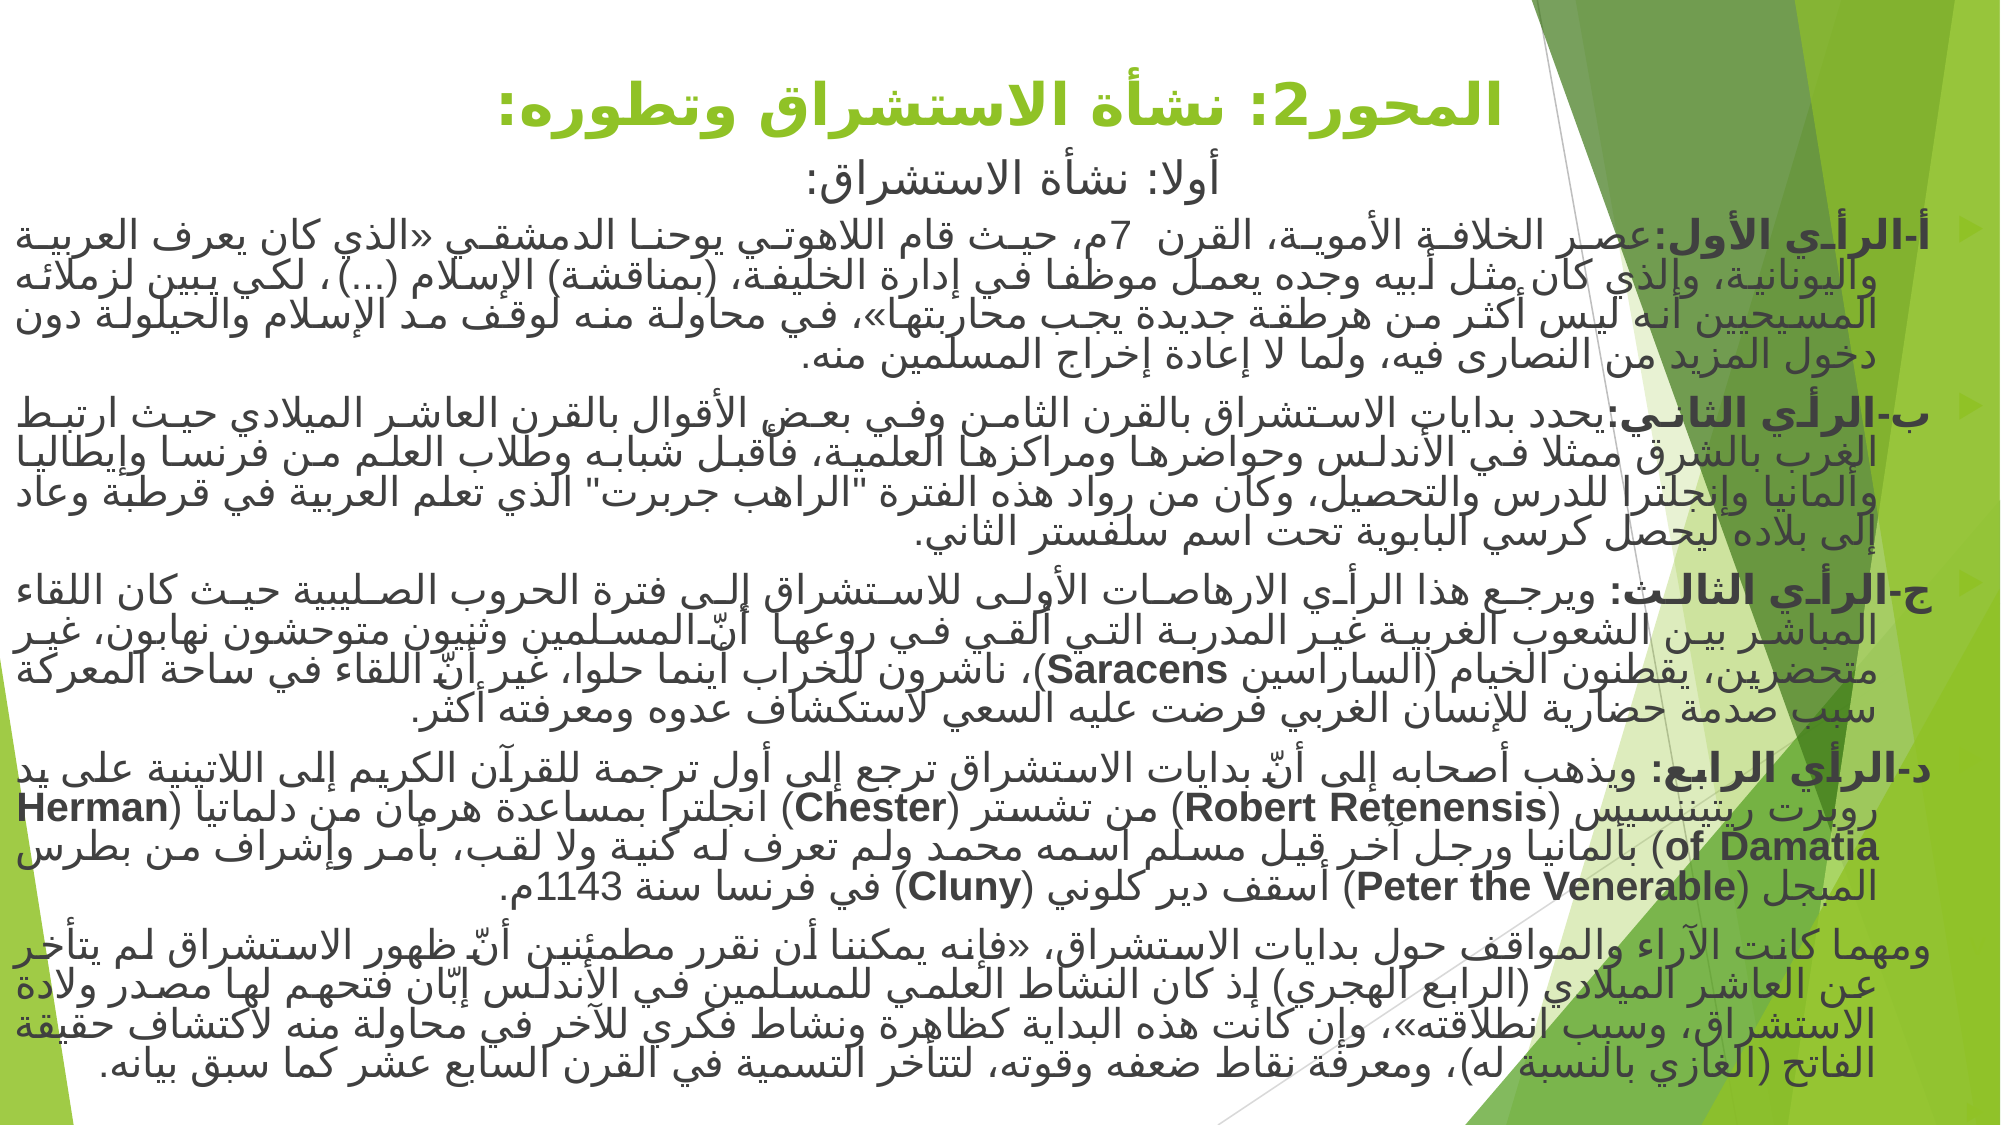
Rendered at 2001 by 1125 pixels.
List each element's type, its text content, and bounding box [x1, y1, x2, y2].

list أ-الرأي الأول:عصر الخلافة الأموية، القرن 7م، حيث قام اللاهوتي يوحنا الدمشقي «الذي كان يعرف العربية واليونانية، والذي كان مثل أبيه وجده يعمل موظفا في إدارة الخليفة، (بمناقشة) الإسلام (...)، لكي يبين لزملائه المسيحيين أنه ليس أكثر من هرطقة جديدة يجب محاربتها»، في محاولة منه لوقف مد الإسلام والحيلولة دون دخول المزيد من النصارى فيه، ولما لا إعادة إخراج المسلمين منه. ب-الرأي الثاني:يحدد بدايات الاستشراق بالقرن الثامن وفي بعض الأقوال بالقرن العاشر الميلادي حيث ارتبط الغرب بالشرق ممثلا في الأندلس وحواضرها ومراكزها العلمية، فأقبل شبابه وطلاب العلم من فرنسا وإيطاليا وألمانيا وإنجلترا للدرس والتحصيل، وكان من رواد هذه الفترة "الراهب جربرت" الذي تعلم العربية في قرطبة وعاد إلى بلاده ليحصل كرسي البابوية تحت اسم سلفستر الثاني. ج-الرأي الثالث: ويرجع هذا الرأي الارهاصات الأولى للاستشراق إلى فترة الحروب الصليبية حيث كان اللقاء المباشر بين الشعوب الغربية غير المدربة التي ألقي في روعها أنّ المسلمين وثنيون متوحشون نهابون، غير متحضرين، يقطنون الخيام (الساراسين Saracens)، ناشرون للخراب أينما حلوا، غير أنّ اللقاء في ساحة المعركة سبب صدمة حضارية للإنسان الغربي فرضت عليه السعي لاستكشاف عدوه ومعرفته أكثر. د-الرأي الرابع: ويذهب أصحابه إلى أنّ بدايات الاستشراق ترجع إلى أول ترجمة للقرآن الكريم إلى اللاتينية على يد روبرت ريتيننسيس (Robert Retenensis) من تشستر (Chester) انجلترا بمساعدة هرمان من دلماتيا (Herman of Damatia) بألمانيا ورجل آخر قيل مسلم اسمه محمد ولم تعرف له كنية ولا لقب، بأمر وإشراف من بطرس المبجل (Peter the Venerable) أسقف دير كلوني (Cluny) في فرنسا سنة 1143م. ومهما كانت الآراء والمواقف حول بدايات الاستشراق، «فإنه يمكننا أن نقرر مطمئنين أنّ ظهور الاستشراق لم يتأخر عن العاشر الميلادي (الرابع الهجري) إذ كان النشاط العلمي للمسلمين في الأندلس إبّان فتحهم لها مصدر ولادة الاستشراق، وسبب انطلاقته»، وإن كانت هذه البداية كظاهرة ونشاط فكري للآخر في محاولة منه لاكتشاف حقيقة الفاتح (الغازي بالنسبة له)، ومعرفة نقاط ضعفه وقوته، لتتأخر التسمية في القرن السابع عشر كما سبق بيانه. [0, 210, 2000, 1125]
title المحور2: نشأة الاستشراق وتطوره: [137, 59, 1863, 149]
list أولا: نشأة الاستشراق: [25, 149, 2000, 210]
